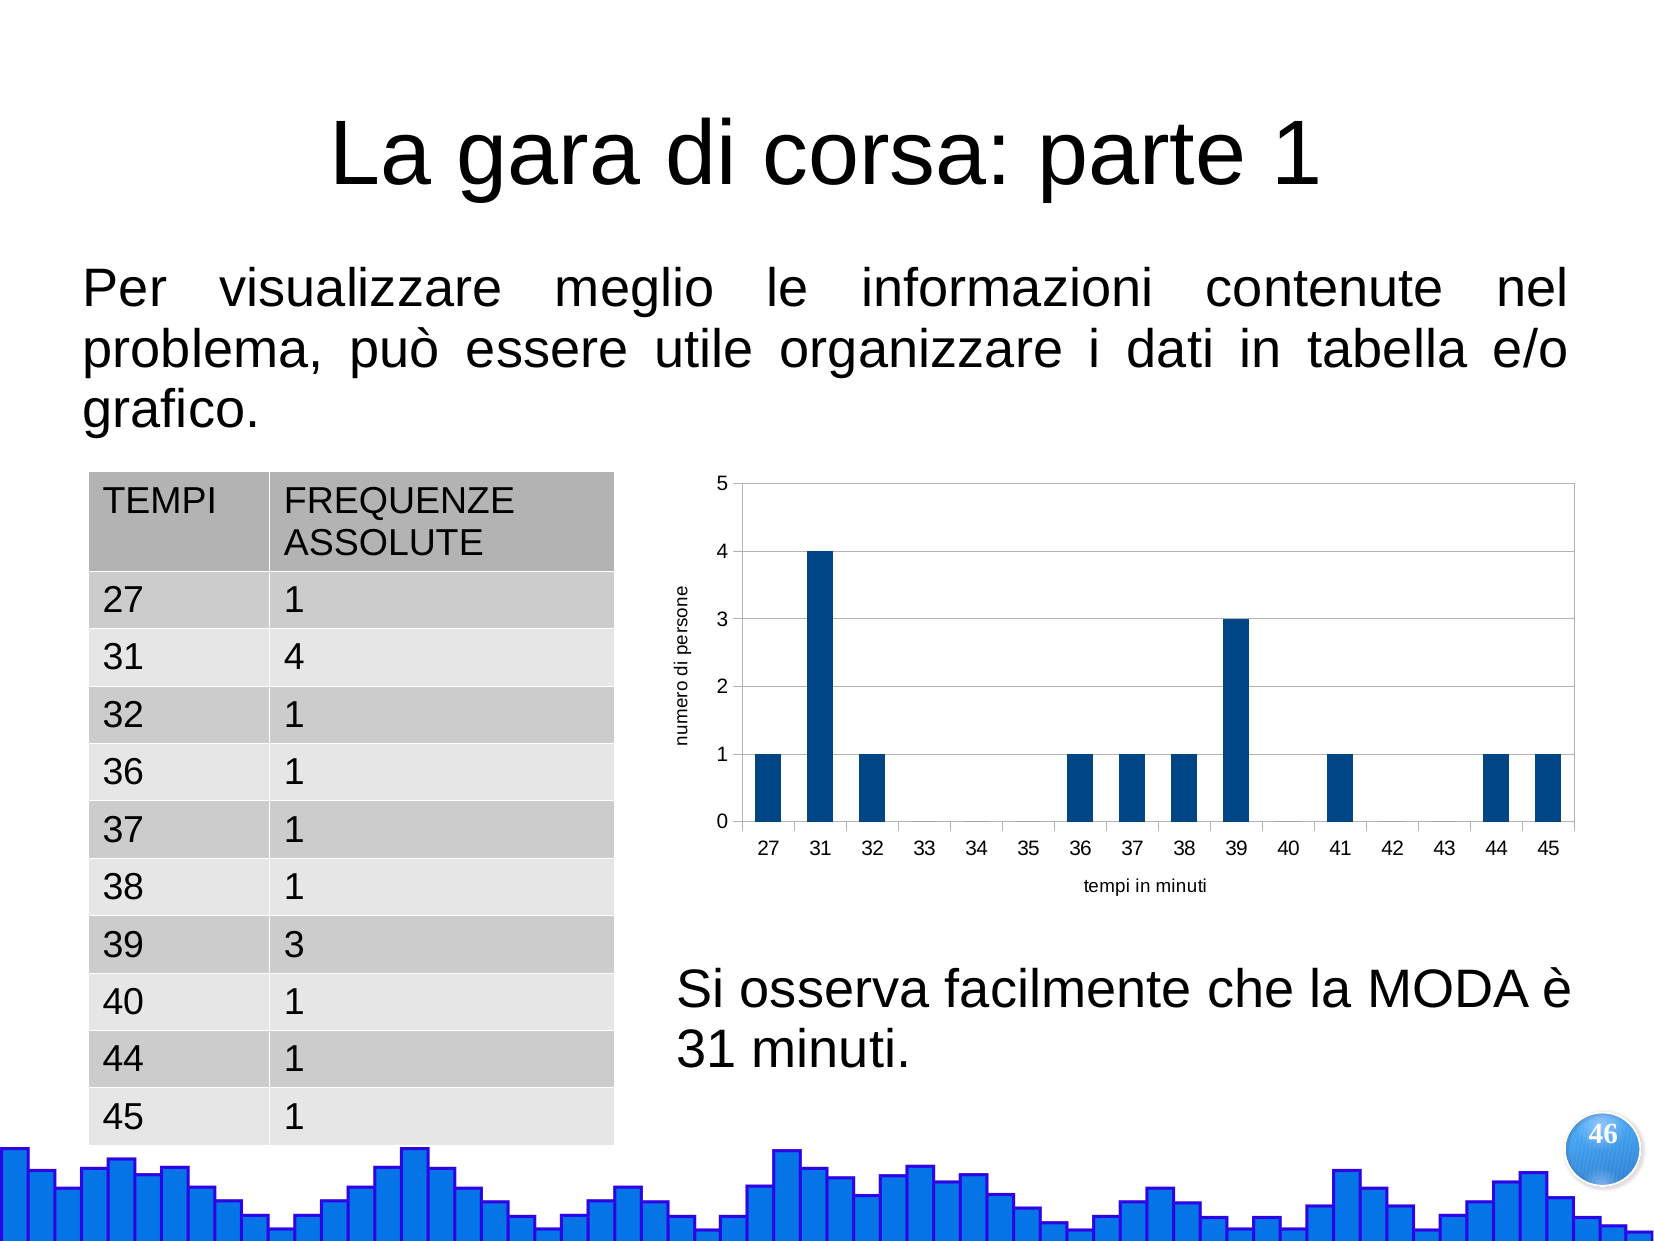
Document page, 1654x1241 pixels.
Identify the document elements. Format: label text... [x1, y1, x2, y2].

table_cell 4 [270, 629, 614, 686]
table_cell 1 [270, 859, 614, 915]
table_cell 1 [270, 744, 614, 800]
text_box Si osserva facilmente che la MODA è 31 minuti. [661, 950, 1589, 1170]
table_cell 1 [270, 1088, 614, 1145]
table_cell 38 [89, 859, 269, 915]
table_cell 37 [89, 801, 269, 858]
table_header TEMPI [89, 472, 269, 571]
table_cell 44 [89, 1031, 269, 1087]
table_cell 31 [89, 629, 269, 686]
table_cell 1 [270, 974, 614, 1030]
table_cell 1 [270, 572, 614, 628]
chart [637, 462, 1594, 928]
table_cell 36 [89, 744, 269, 800]
table_cell 45 [89, 1088, 269, 1145]
table_cell 3 [270, 916, 614, 973]
table_header FREQUENZE ASSOLUTE [270, 472, 614, 571]
table_cell 40 [89, 974, 269, 1030]
table_cell 1 [270, 801, 614, 858]
table_cell 1 [270, 687, 614, 743]
table_cell 39 [89, 916, 269, 973]
table_cell 32 [89, 687, 269, 743]
picture [0, 1147, 1654, 1241]
table_cell 1 [270, 1031, 614, 1087]
table_cell 27 [89, 572, 269, 628]
subtitle Per visualizzare meglio le informazioni contenute nel problema, può essere utile organizzare i dati in tabella e/o grafico. [82, 0, 1571, 709]
